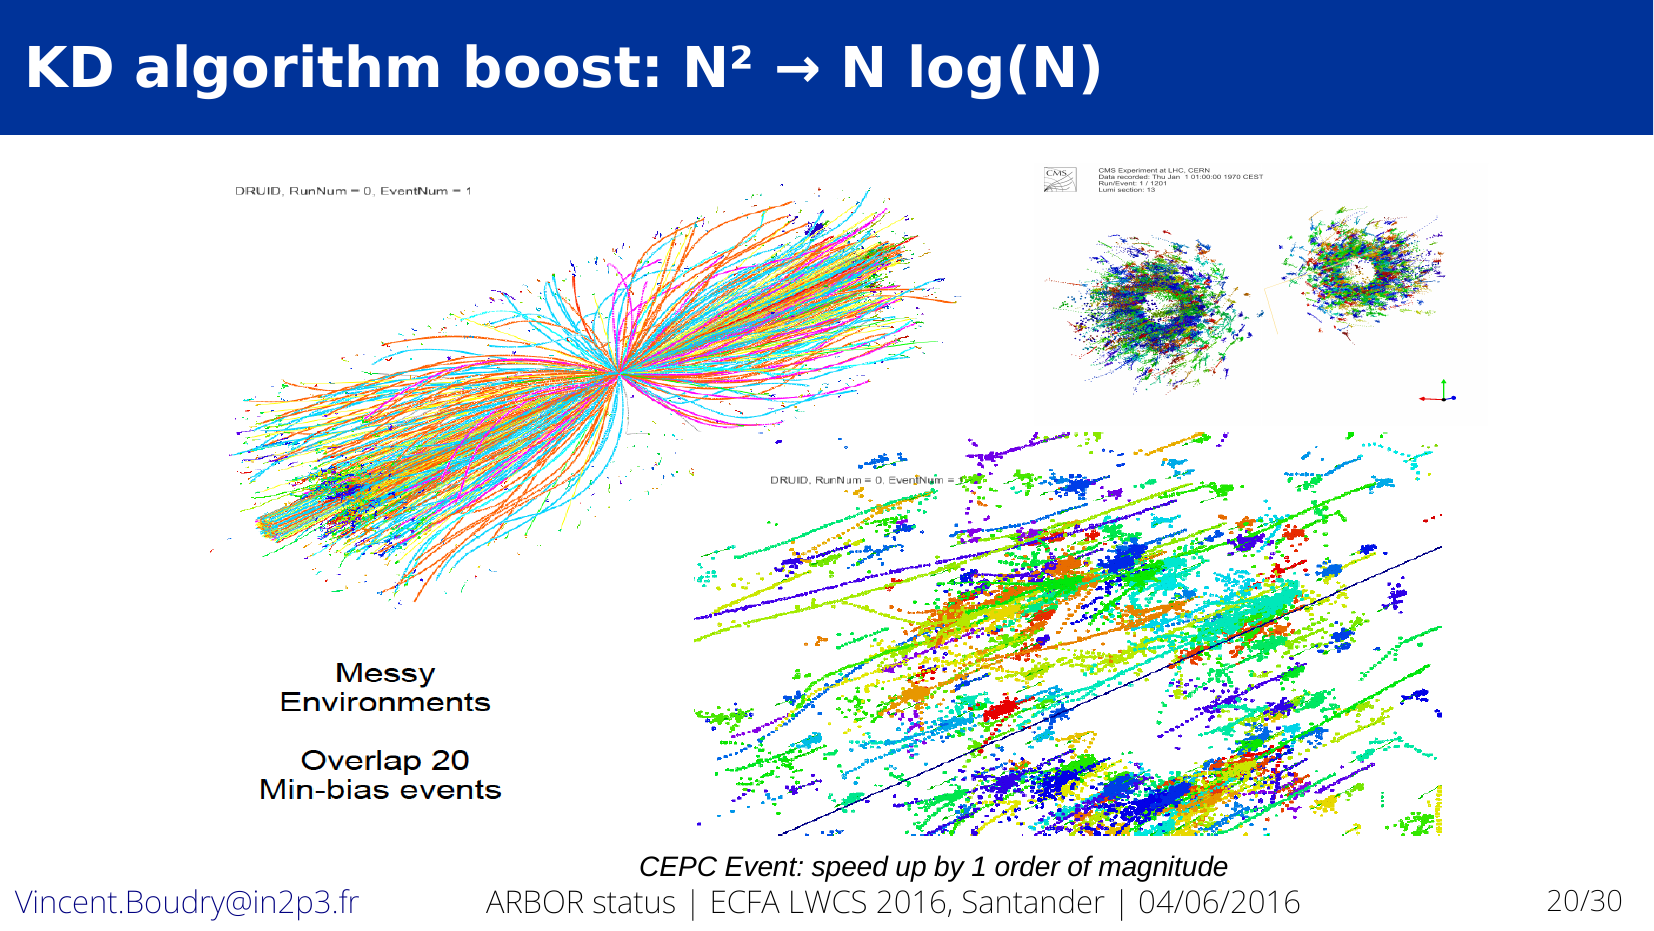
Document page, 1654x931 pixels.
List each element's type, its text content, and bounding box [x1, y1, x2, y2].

title KD algorithm boost: N² → N log(N) [24, 12, 1635, 124]
picture [180, 163, 1489, 838]
text_box CEPC Event: speed up by 1 order of magnitude [624, 843, 1447, 891]
